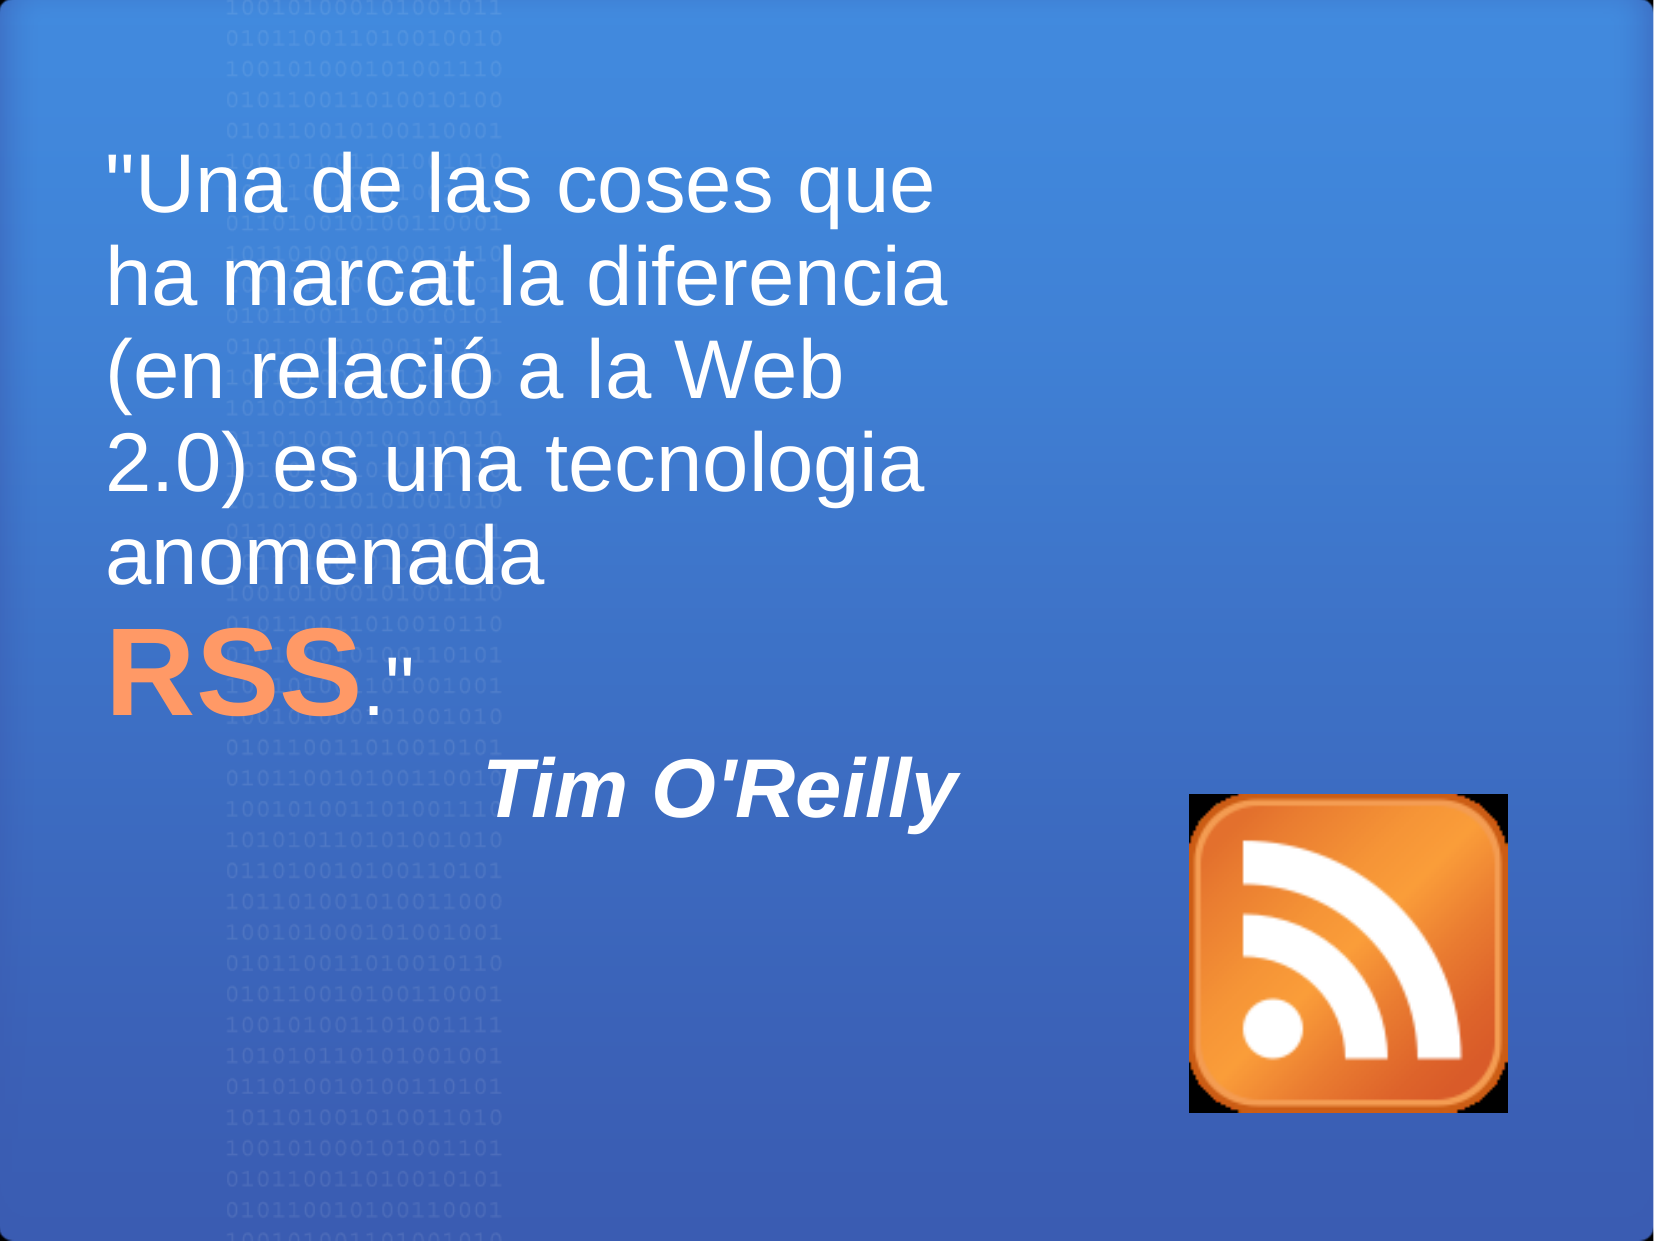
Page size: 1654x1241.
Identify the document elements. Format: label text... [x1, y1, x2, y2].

picture [0, 0, 1654, 1241]
text_box "Una de las coses que ha marcat la diferencia (en relació a la Web 2.0) es una tecnologia anomenada RSS." Tim O'Reilly [91, 130, 974, 843]
